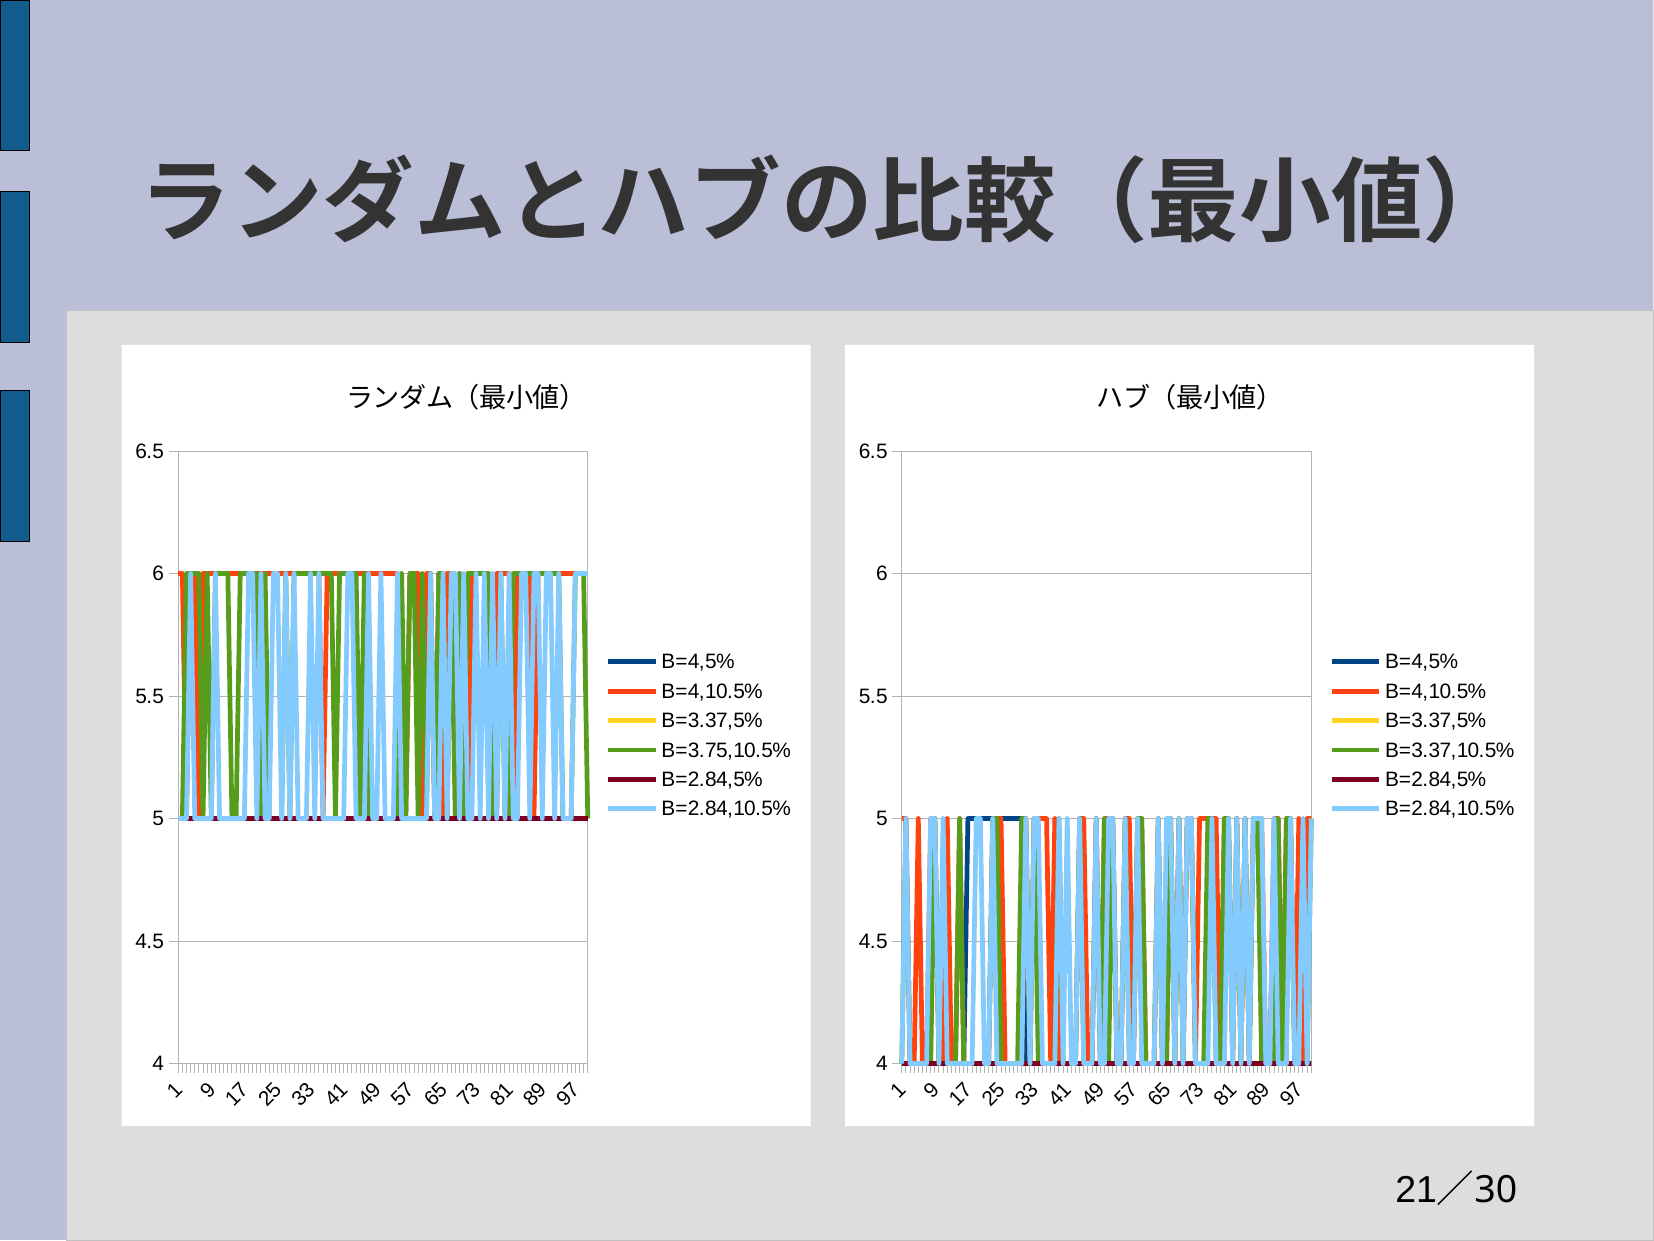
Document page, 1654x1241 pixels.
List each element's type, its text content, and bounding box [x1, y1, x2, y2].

chart [121, 344, 811, 1127]
chart [845, 344, 1535, 1127]
title ランダムとハブの比較（最小値） [121, 91, 1534, 299]
